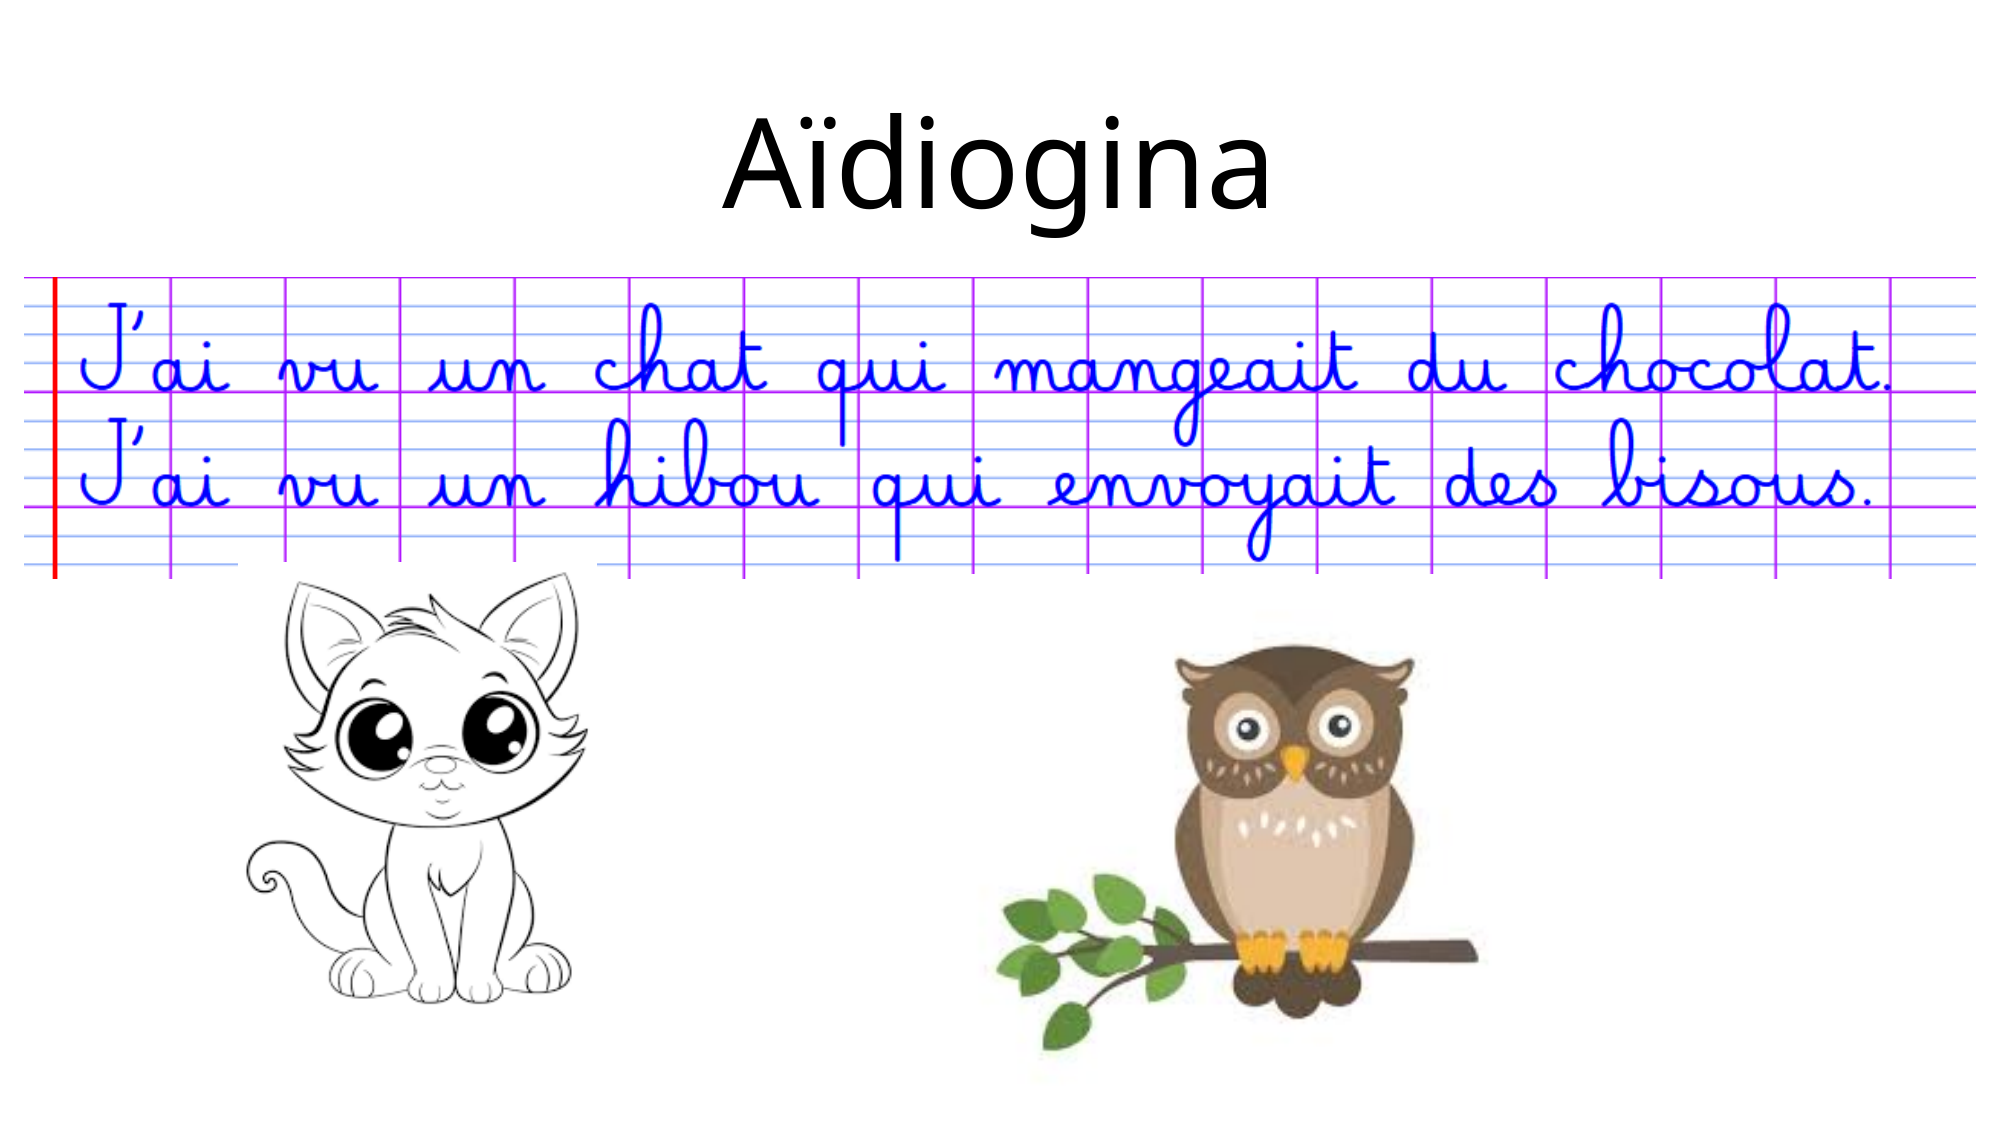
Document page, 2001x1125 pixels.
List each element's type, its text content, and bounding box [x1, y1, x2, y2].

picture [24, 277, 1976, 1088]
title Aïdiogina [137, 59, 1863, 277]
